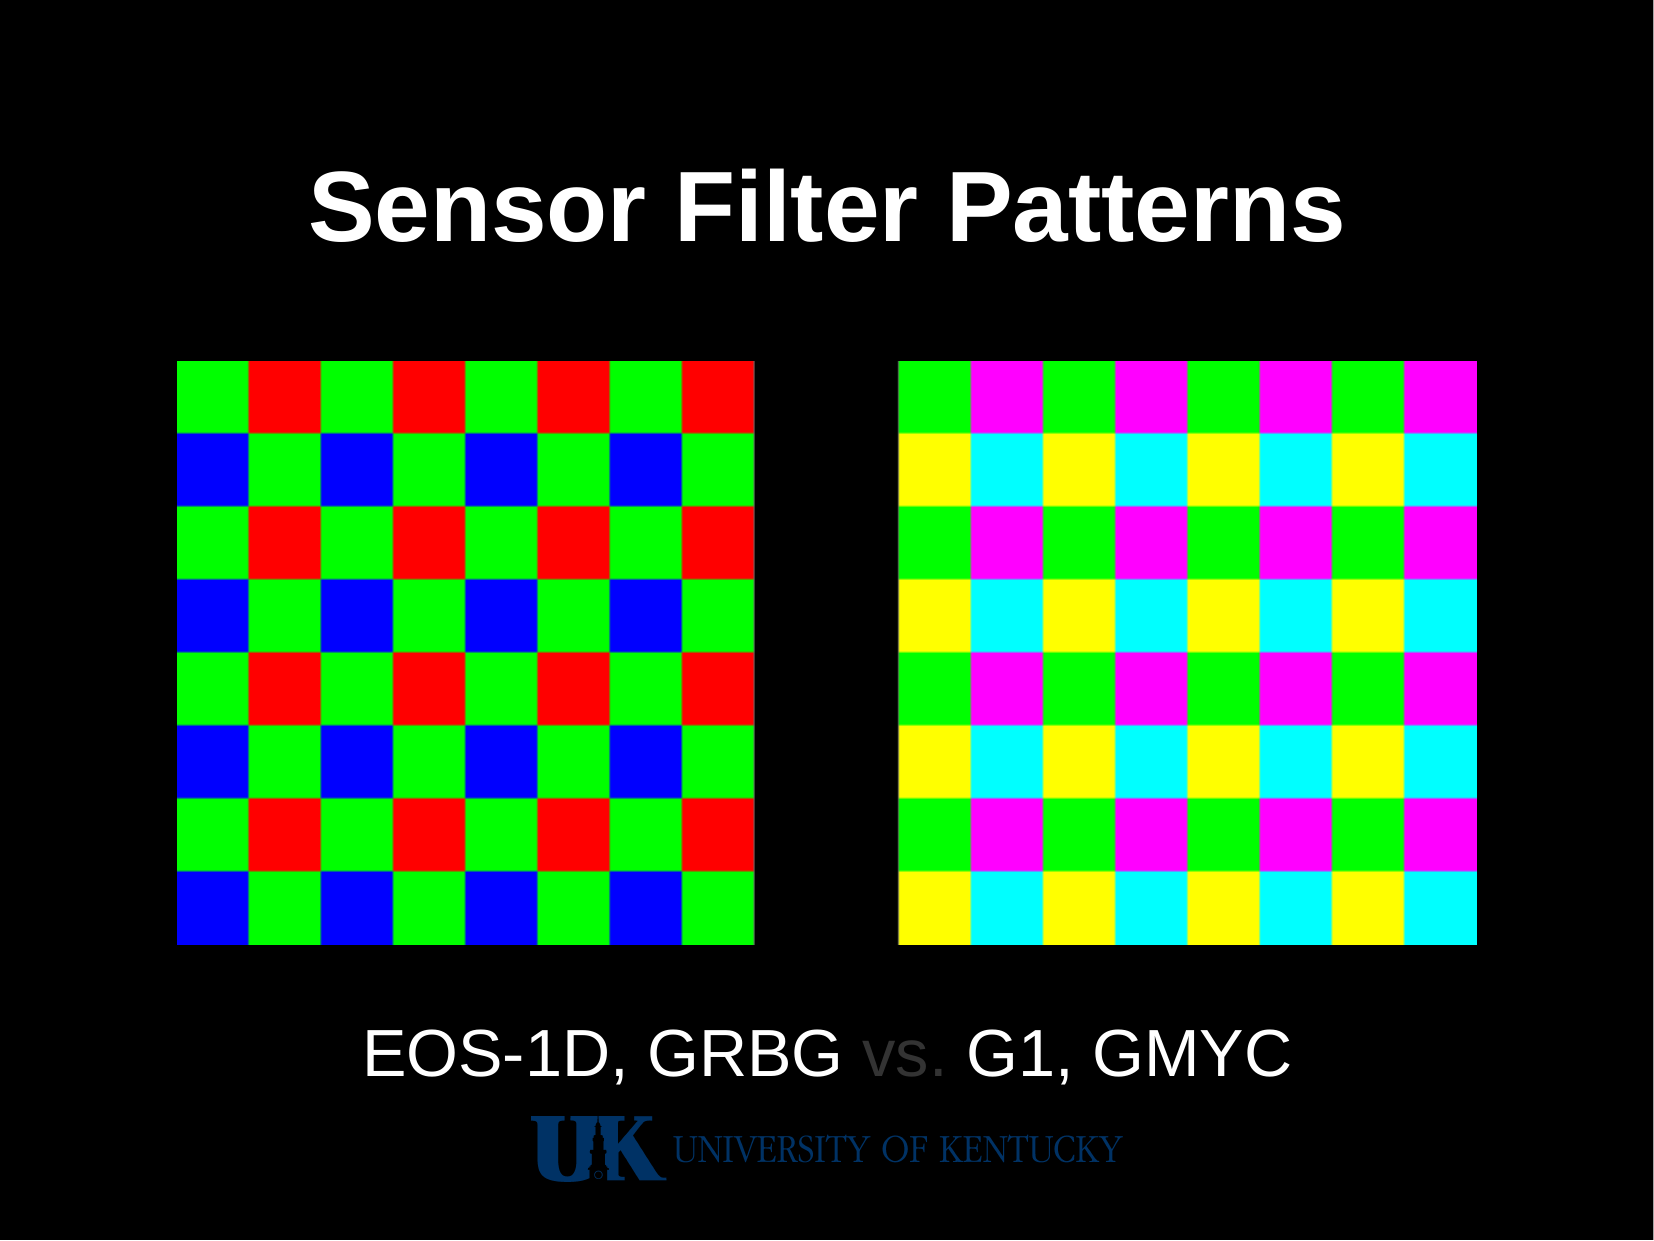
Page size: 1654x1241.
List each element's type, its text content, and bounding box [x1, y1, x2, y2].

picture [177, 361, 1477, 945]
title Sensor Filter Patterns [121, 102, 1534, 311]
picture [531, 1116, 1123, 1182]
subtitle EOS-1D, GRBG vs. G1, GMYC [121, 344, 1534, 1127]
